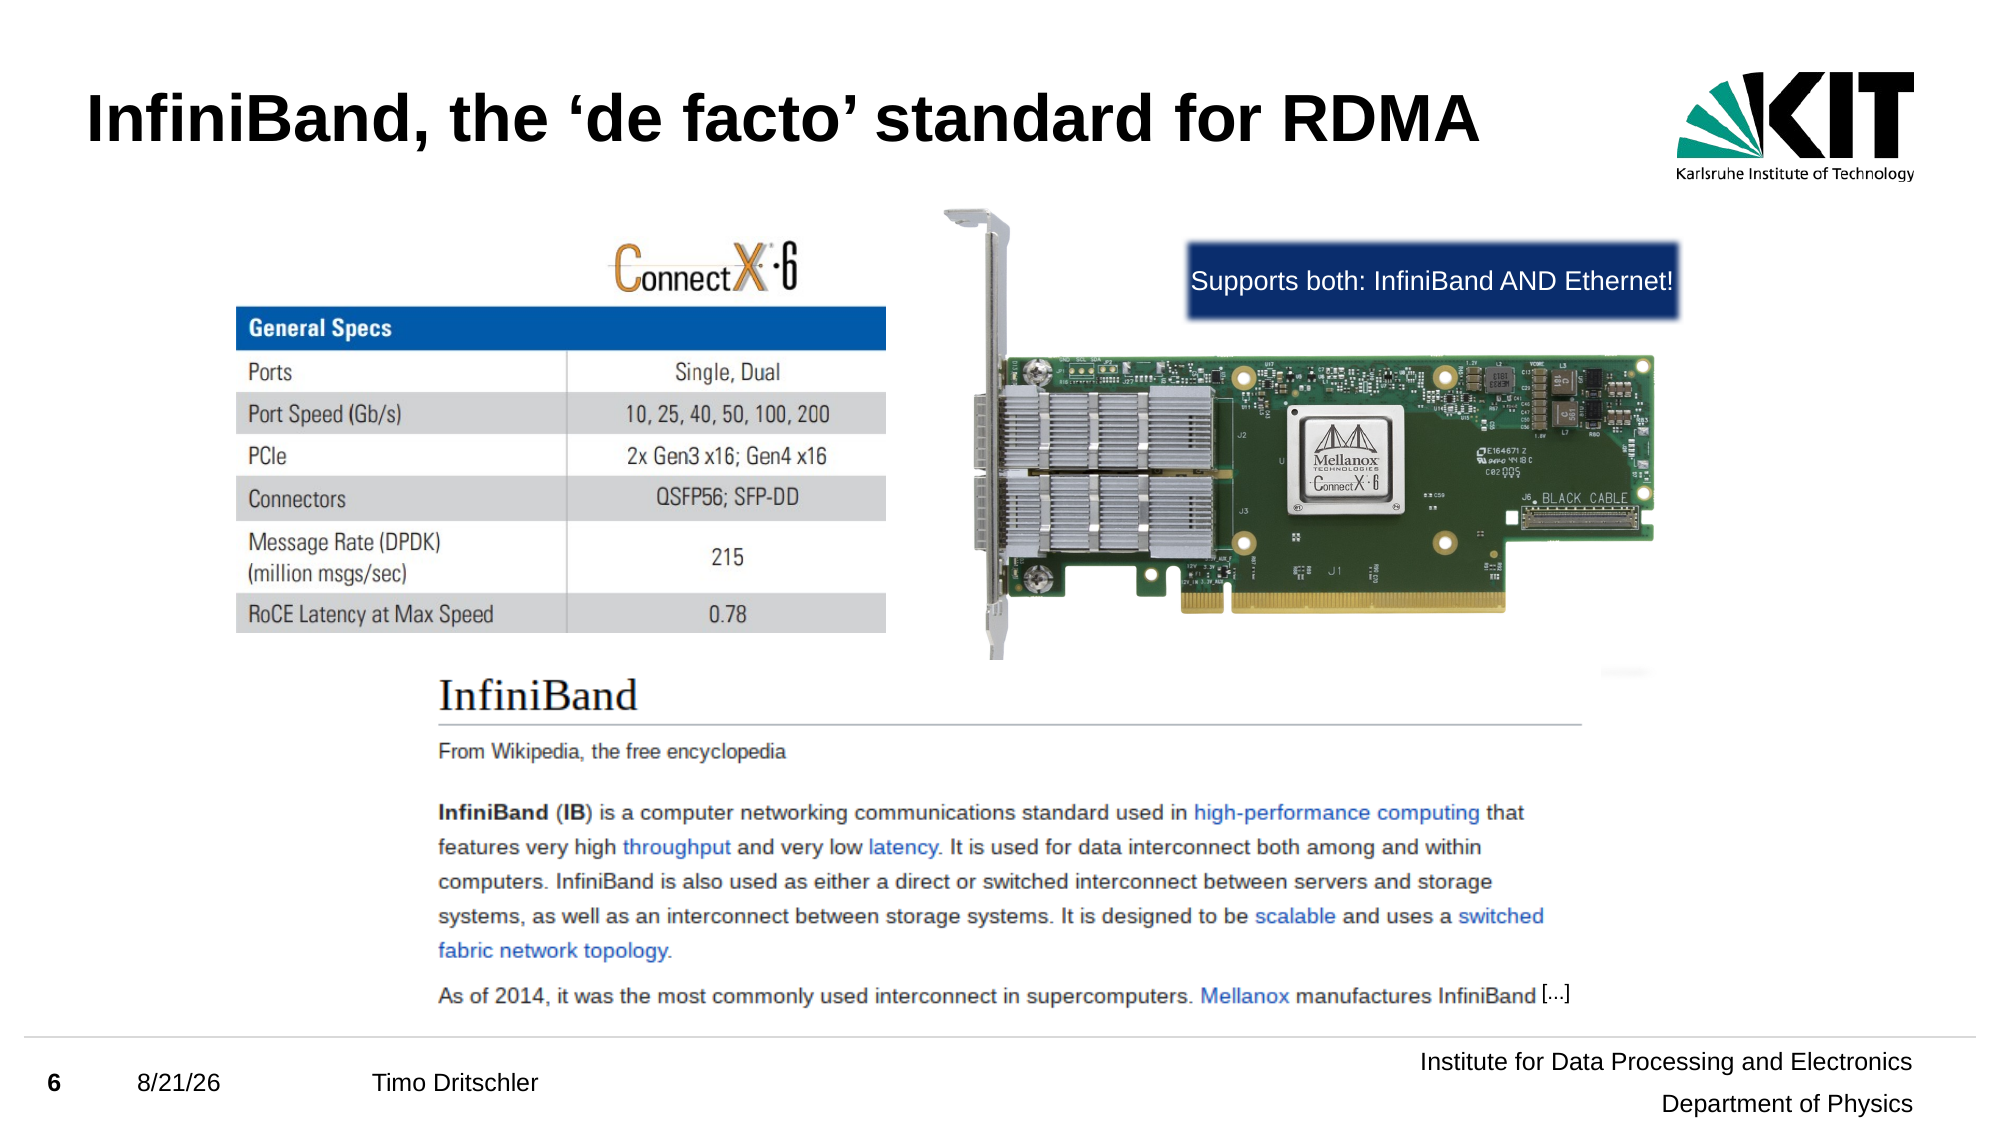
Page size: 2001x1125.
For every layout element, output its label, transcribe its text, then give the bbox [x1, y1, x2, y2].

slide_number <number> [47, 1038, 119, 1125]
picture [1677, 72, 1914, 182]
picture [236, 236, 886, 633]
picture [423, 195, 1661, 1016]
title InfiniBand, the ‘de facto’ standard for RDMA [86, 29, 1589, 156]
text_box [...] [1526, 973, 1597, 1039]
text_box Supports both: InfiniBand AND Ethernet! [1193, 247, 1674, 315]
slide_number 3/10/21 [137, 1038, 362, 1125]
